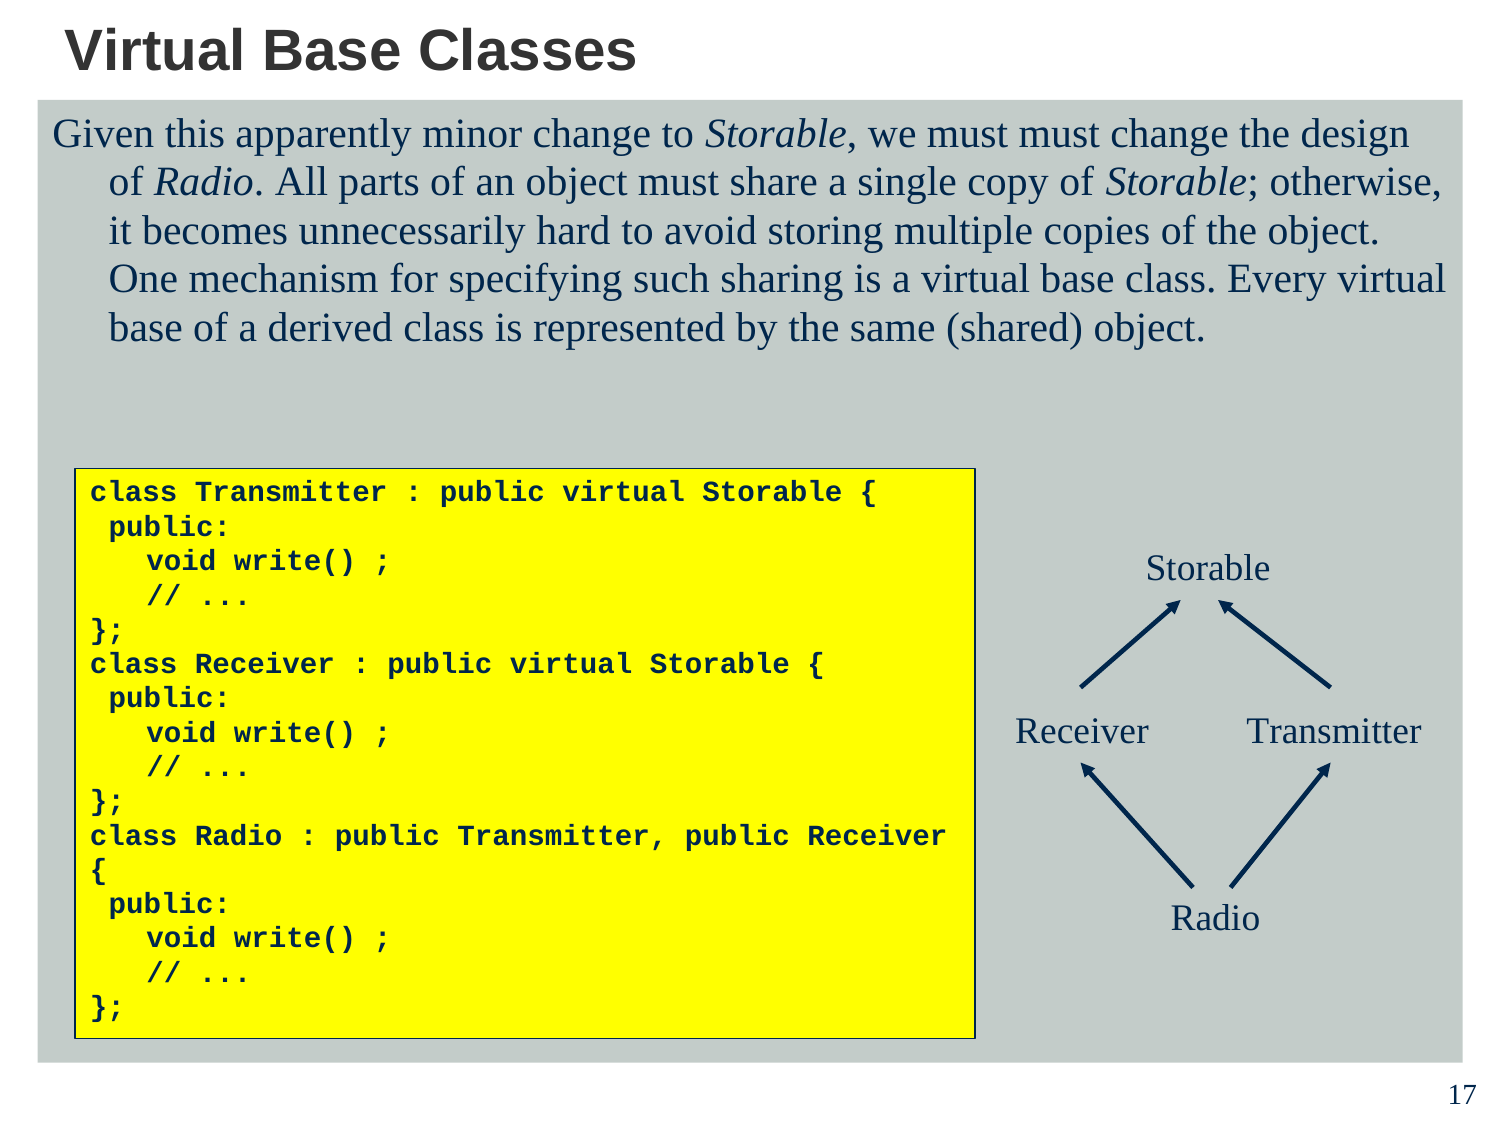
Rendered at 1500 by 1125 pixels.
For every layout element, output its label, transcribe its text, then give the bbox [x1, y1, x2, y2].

text_box Storable [1130, 537, 1286, 598]
text_box class Transmitter : public virtual Storable { public: void write() ; // ... }; class Receiver : public virtual Storable { public: void write() ; // ... }; class Radio : public Transmitter, public Receiver { public: void write() ; // ... }; [75, 468, 976, 1072]
list Given this apparently minor change to Storable, we must must change the design of Radio. All parts of an object must share a single copy of Storable; otherwise, it becomes unnecessarily hard to avoid storing multiple copies of the object. One mechanism for specifying such sharing is a virtual base class. Every virtual base of a derived class is represented by the same (shared) object. [37, 99, 1463, 1063]
title Virtual Base Classes [50, 0, 1450, 91]
text_box Receiver [1000, 699, 1164, 761]
text_box Transmitter [1231, 699, 1437, 761]
text_box Radio [1155, 887, 1276, 948]
